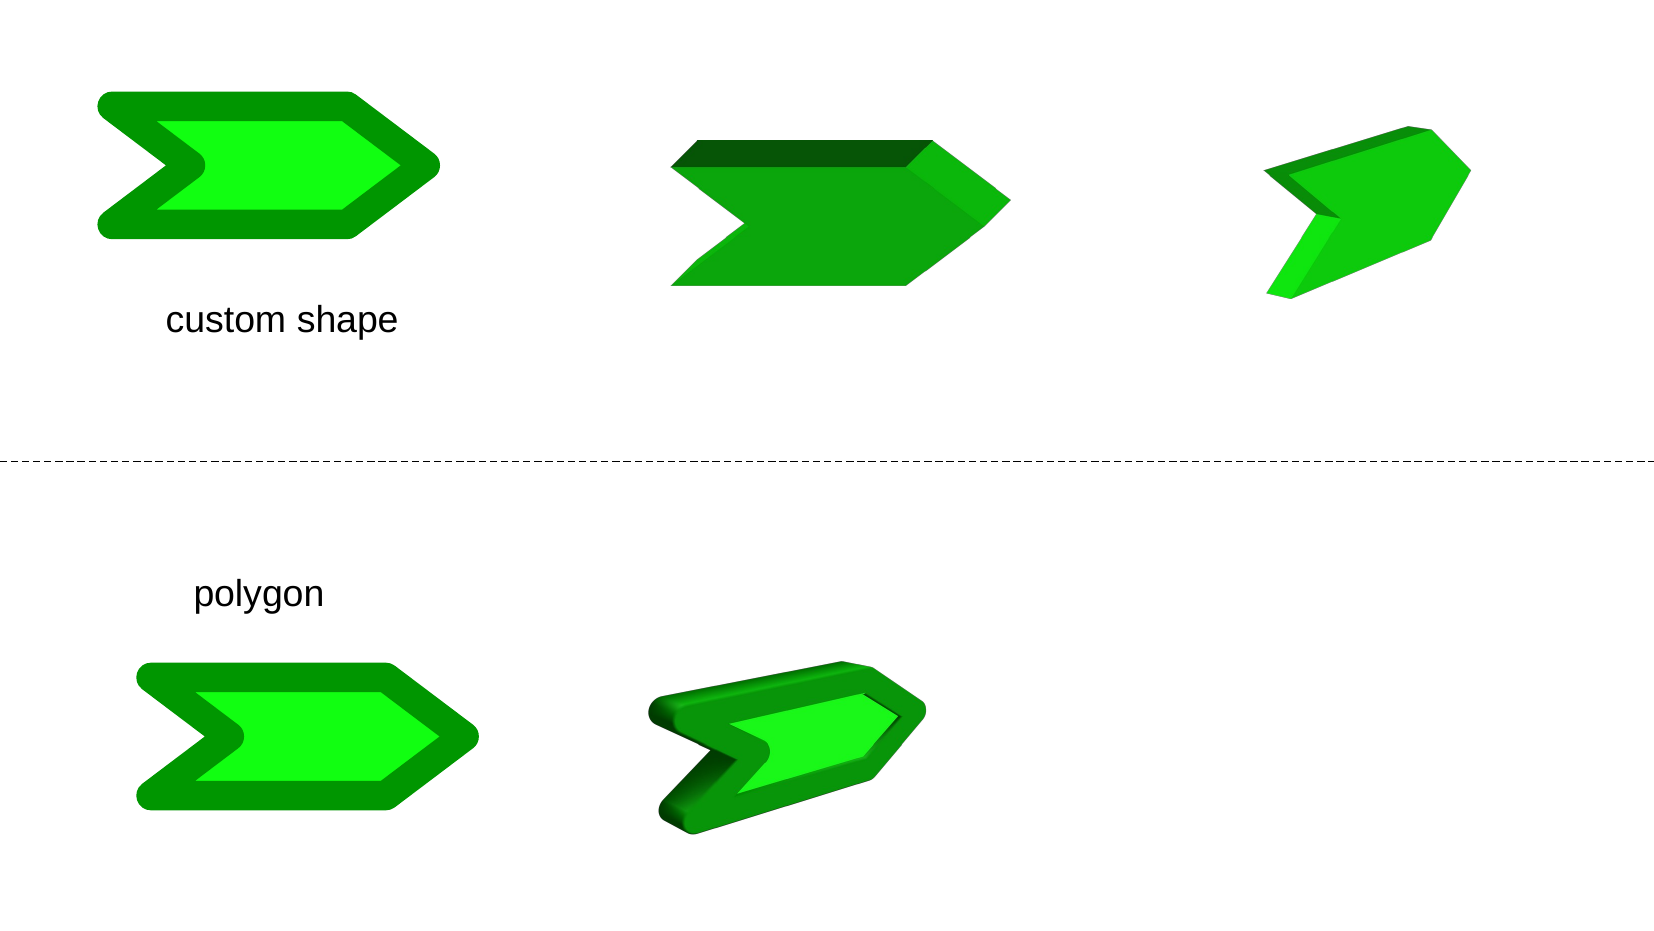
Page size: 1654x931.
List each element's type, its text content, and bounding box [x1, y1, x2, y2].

text_box custom shape [150, 290, 414, 348]
text_box [1266, 127, 1470, 298]
text_box [672, 140, 1009, 285]
text_box [112, 106, 426, 225]
text_box polygon [178, 564, 340, 622]
text_box [151, 677, 465, 796]
